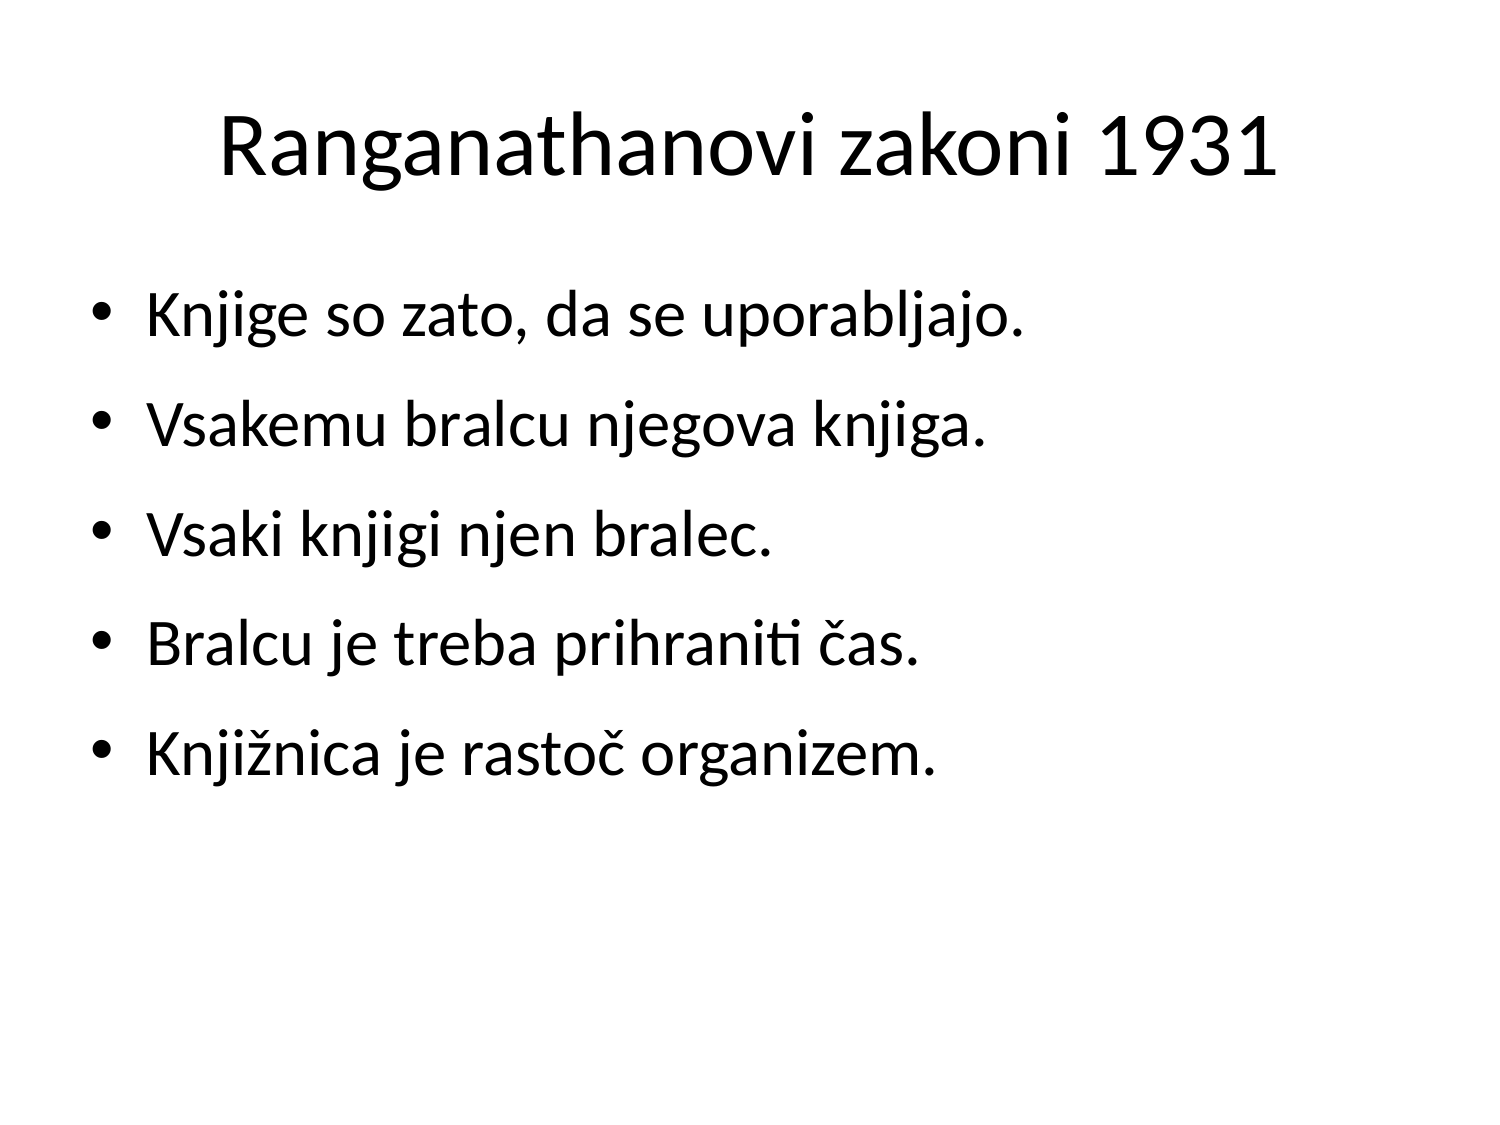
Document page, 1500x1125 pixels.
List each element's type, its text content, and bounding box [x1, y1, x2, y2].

list Knjige so zato, da se uporabljajo. Vsakemu bralcu njegova knjiga. Vsaki knjigi njen bralec. Bralcu je treba prihraniti čas. Knjižnica je rastoč organizem. [75, 262, 1425, 1005]
title Ranganathanovi zakoni 1931 [75, 45, 1425, 233]
